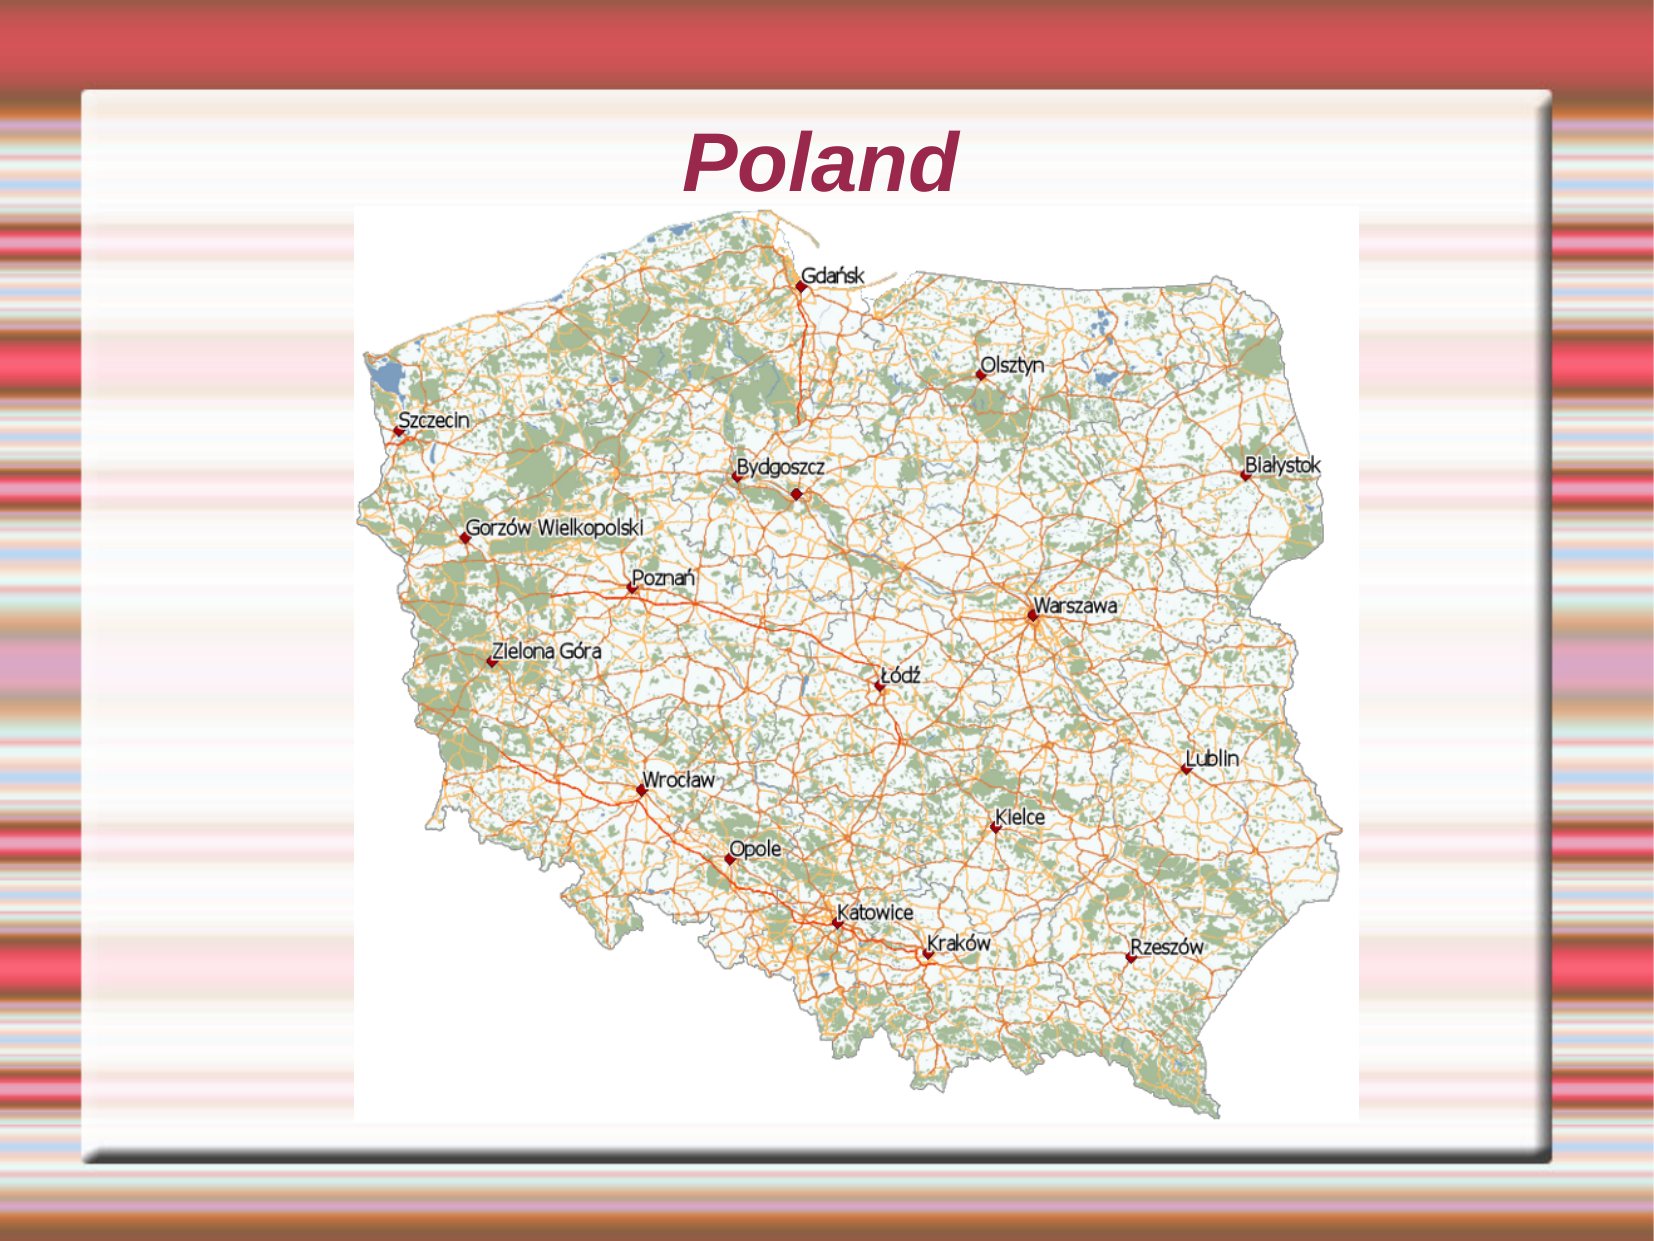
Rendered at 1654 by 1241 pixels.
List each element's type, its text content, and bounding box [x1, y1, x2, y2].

picture [0, 0, 1654, 1241]
title Poland [76, 58, 1565, 266]
